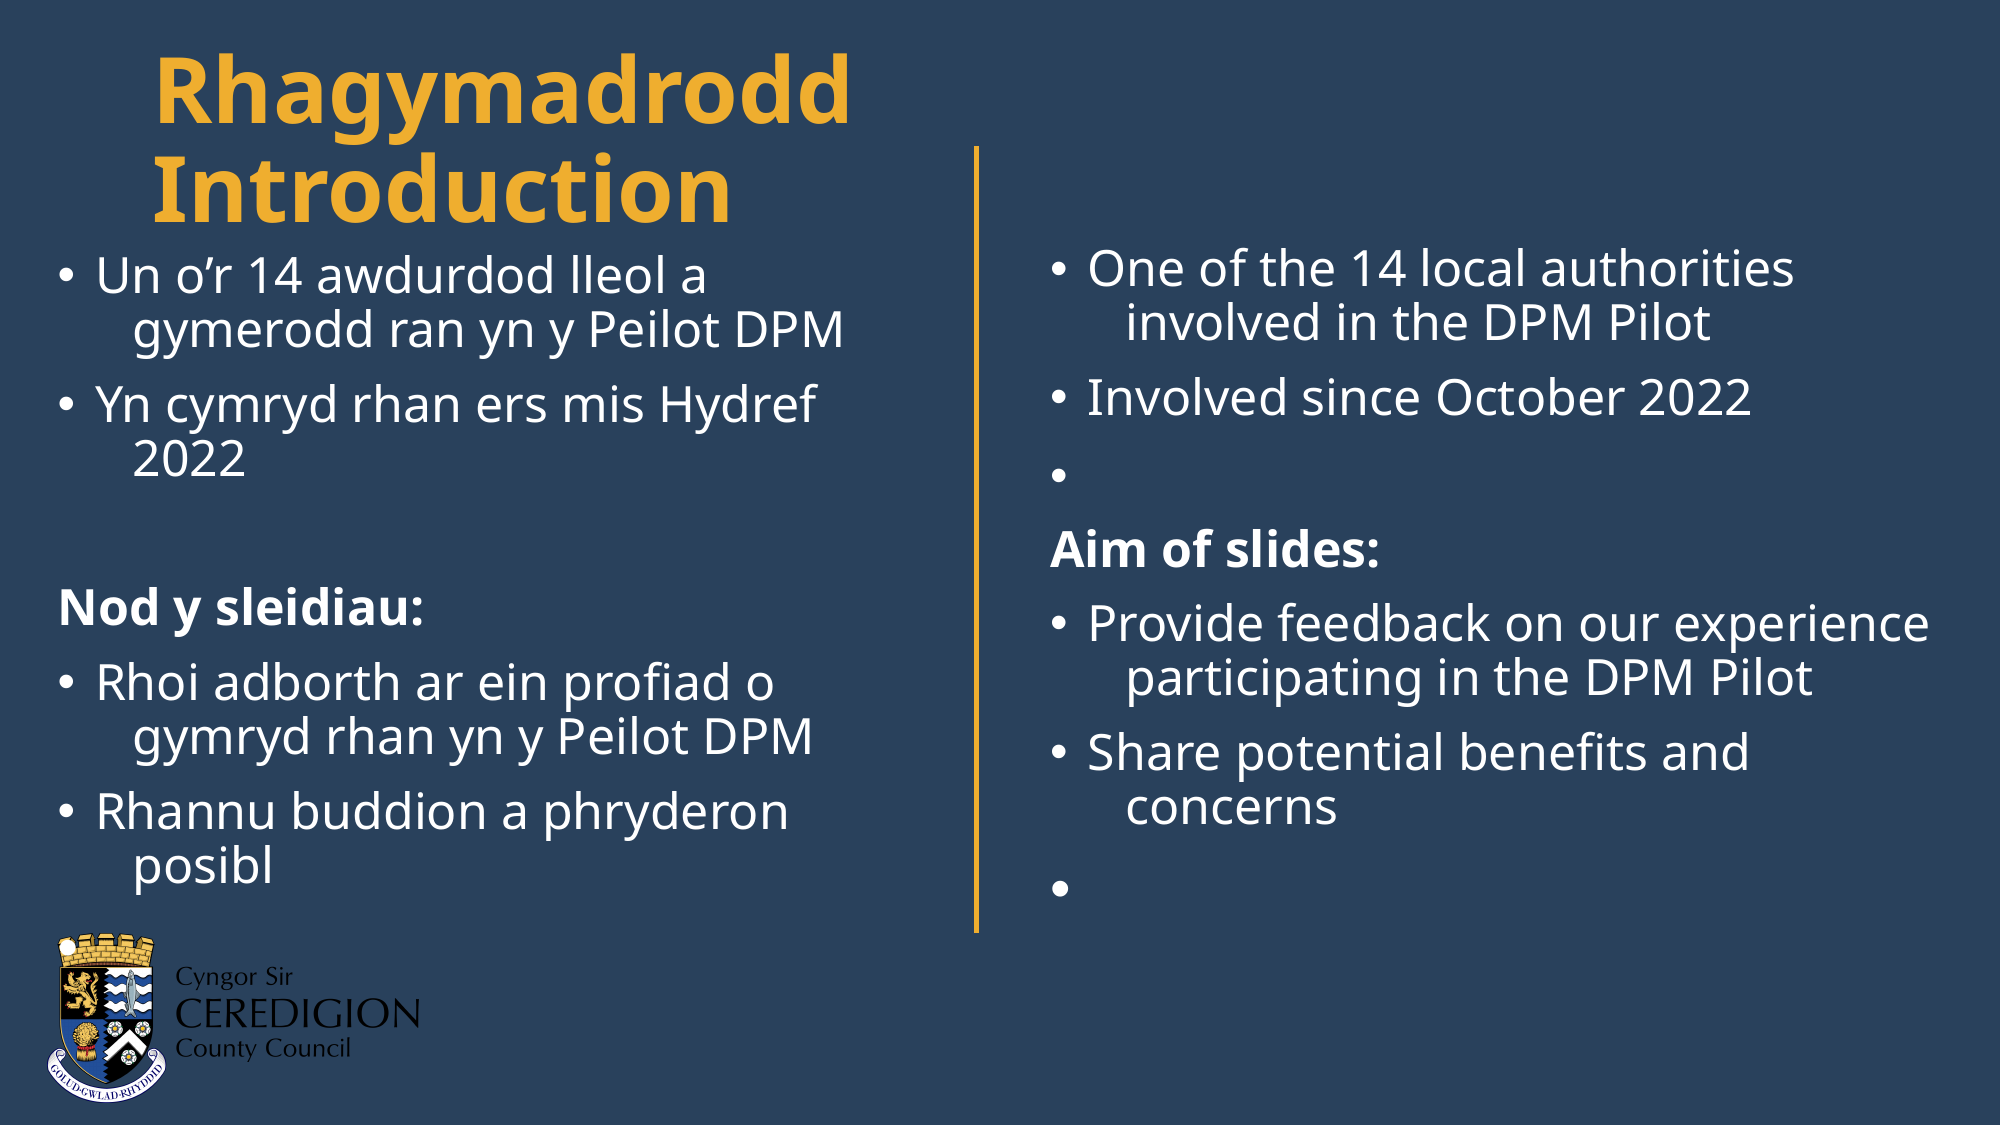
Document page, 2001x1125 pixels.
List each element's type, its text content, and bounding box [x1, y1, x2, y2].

list One of the 14 local authorities involved in the DPM Pilot Involved since October 2022 Aim of slides: Provide feedback on our experience participating in the DPM Pilot Share potential benefits and concerns [1035, 236, 1992, 951]
text_box Un o’r 14 awdurdod lleol a gymerodd ran yn y Peilot DPM Yn cymryd rhan ers mis Hydref 2022 Nod y sleidiau: Rhoi adborth ar ein profiad o gymryd rhan yn y Peilot DPM Rhannu buddion a phryderon posibl [42, 242, 941, 957]
title Rhagymadrodd Introduction [137, 34, 1863, 253]
picture [47, 957, 419, 1103]
